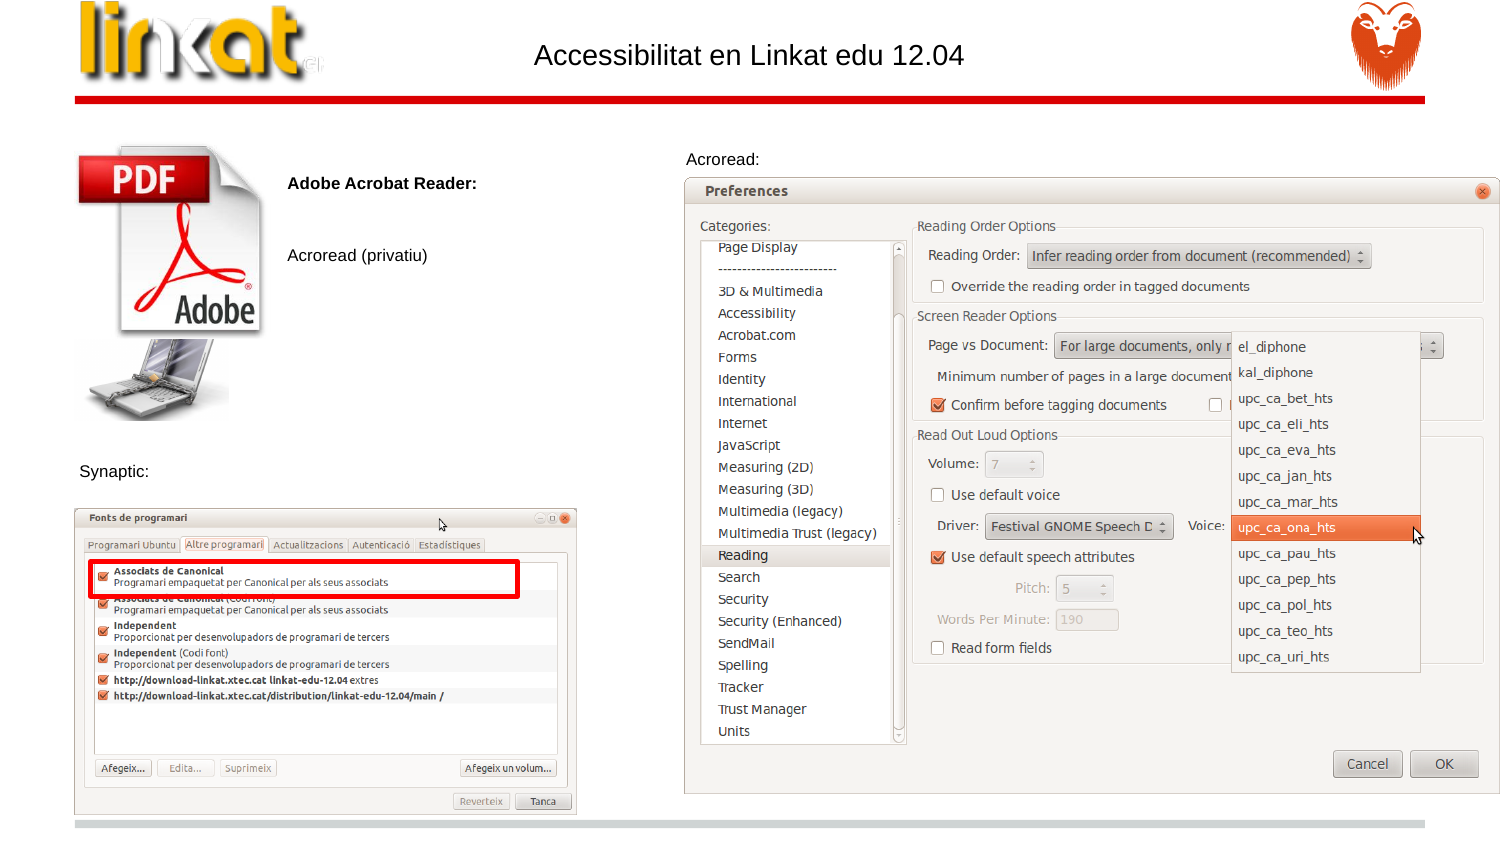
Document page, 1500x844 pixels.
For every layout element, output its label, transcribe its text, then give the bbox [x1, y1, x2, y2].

picture [1347, 0, 1425, 93]
picture [684, 177, 1500, 794]
picture [74, 140, 273, 422]
picture [75, 0, 324, 101]
picture [74, 508, 577, 815]
text_box Synaptic: [64, 433, 229, 509]
text_box Adobe Acrobat Reader: Acroread (privatiu) [273, 140, 671, 293]
text_box Acroread: [670, 120, 951, 178]
